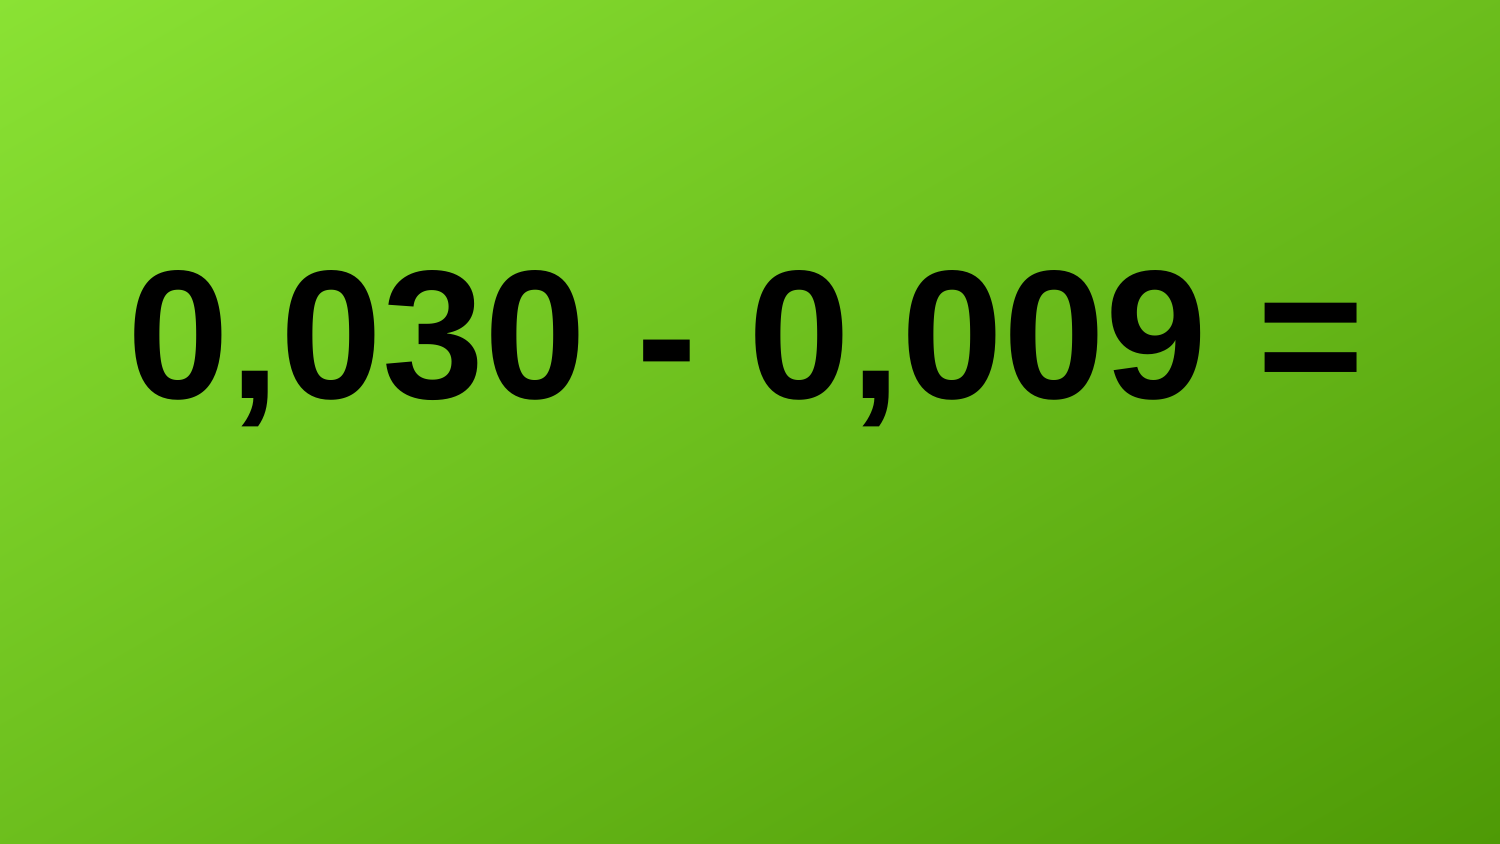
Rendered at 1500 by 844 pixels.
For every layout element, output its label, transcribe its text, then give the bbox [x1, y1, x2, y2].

title 0,030 - 0,009 = [112, 259, 1388, 450]
